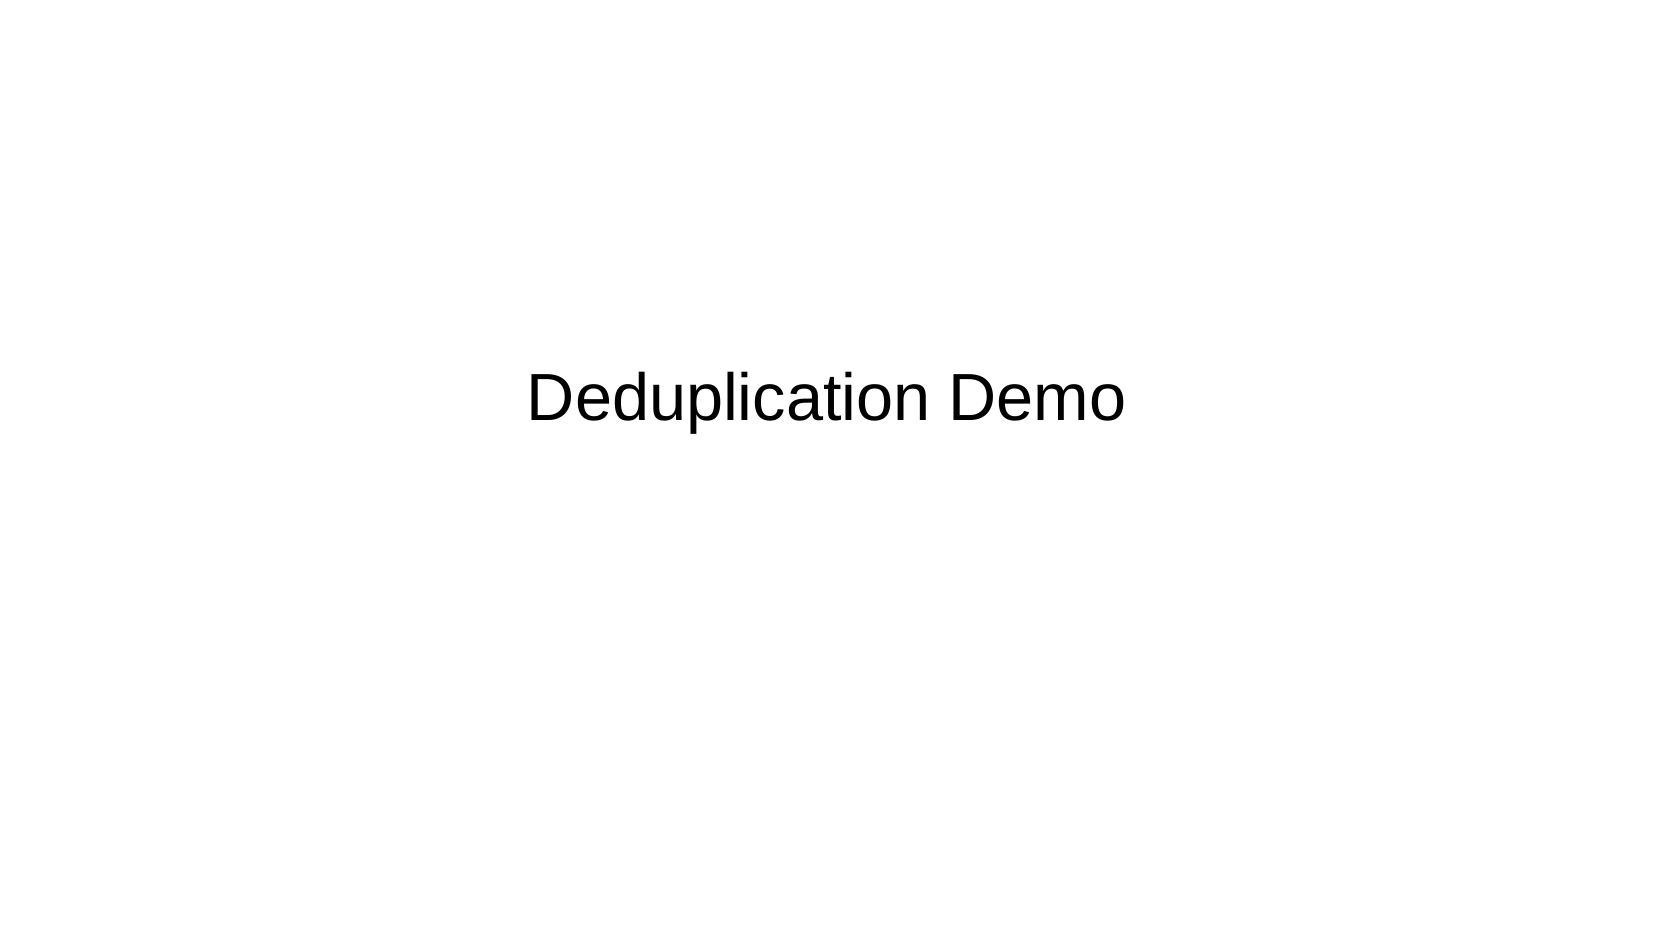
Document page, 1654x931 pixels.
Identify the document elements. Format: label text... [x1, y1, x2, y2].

subtitle Deduplication Demo [82, 37, 1571, 757]
